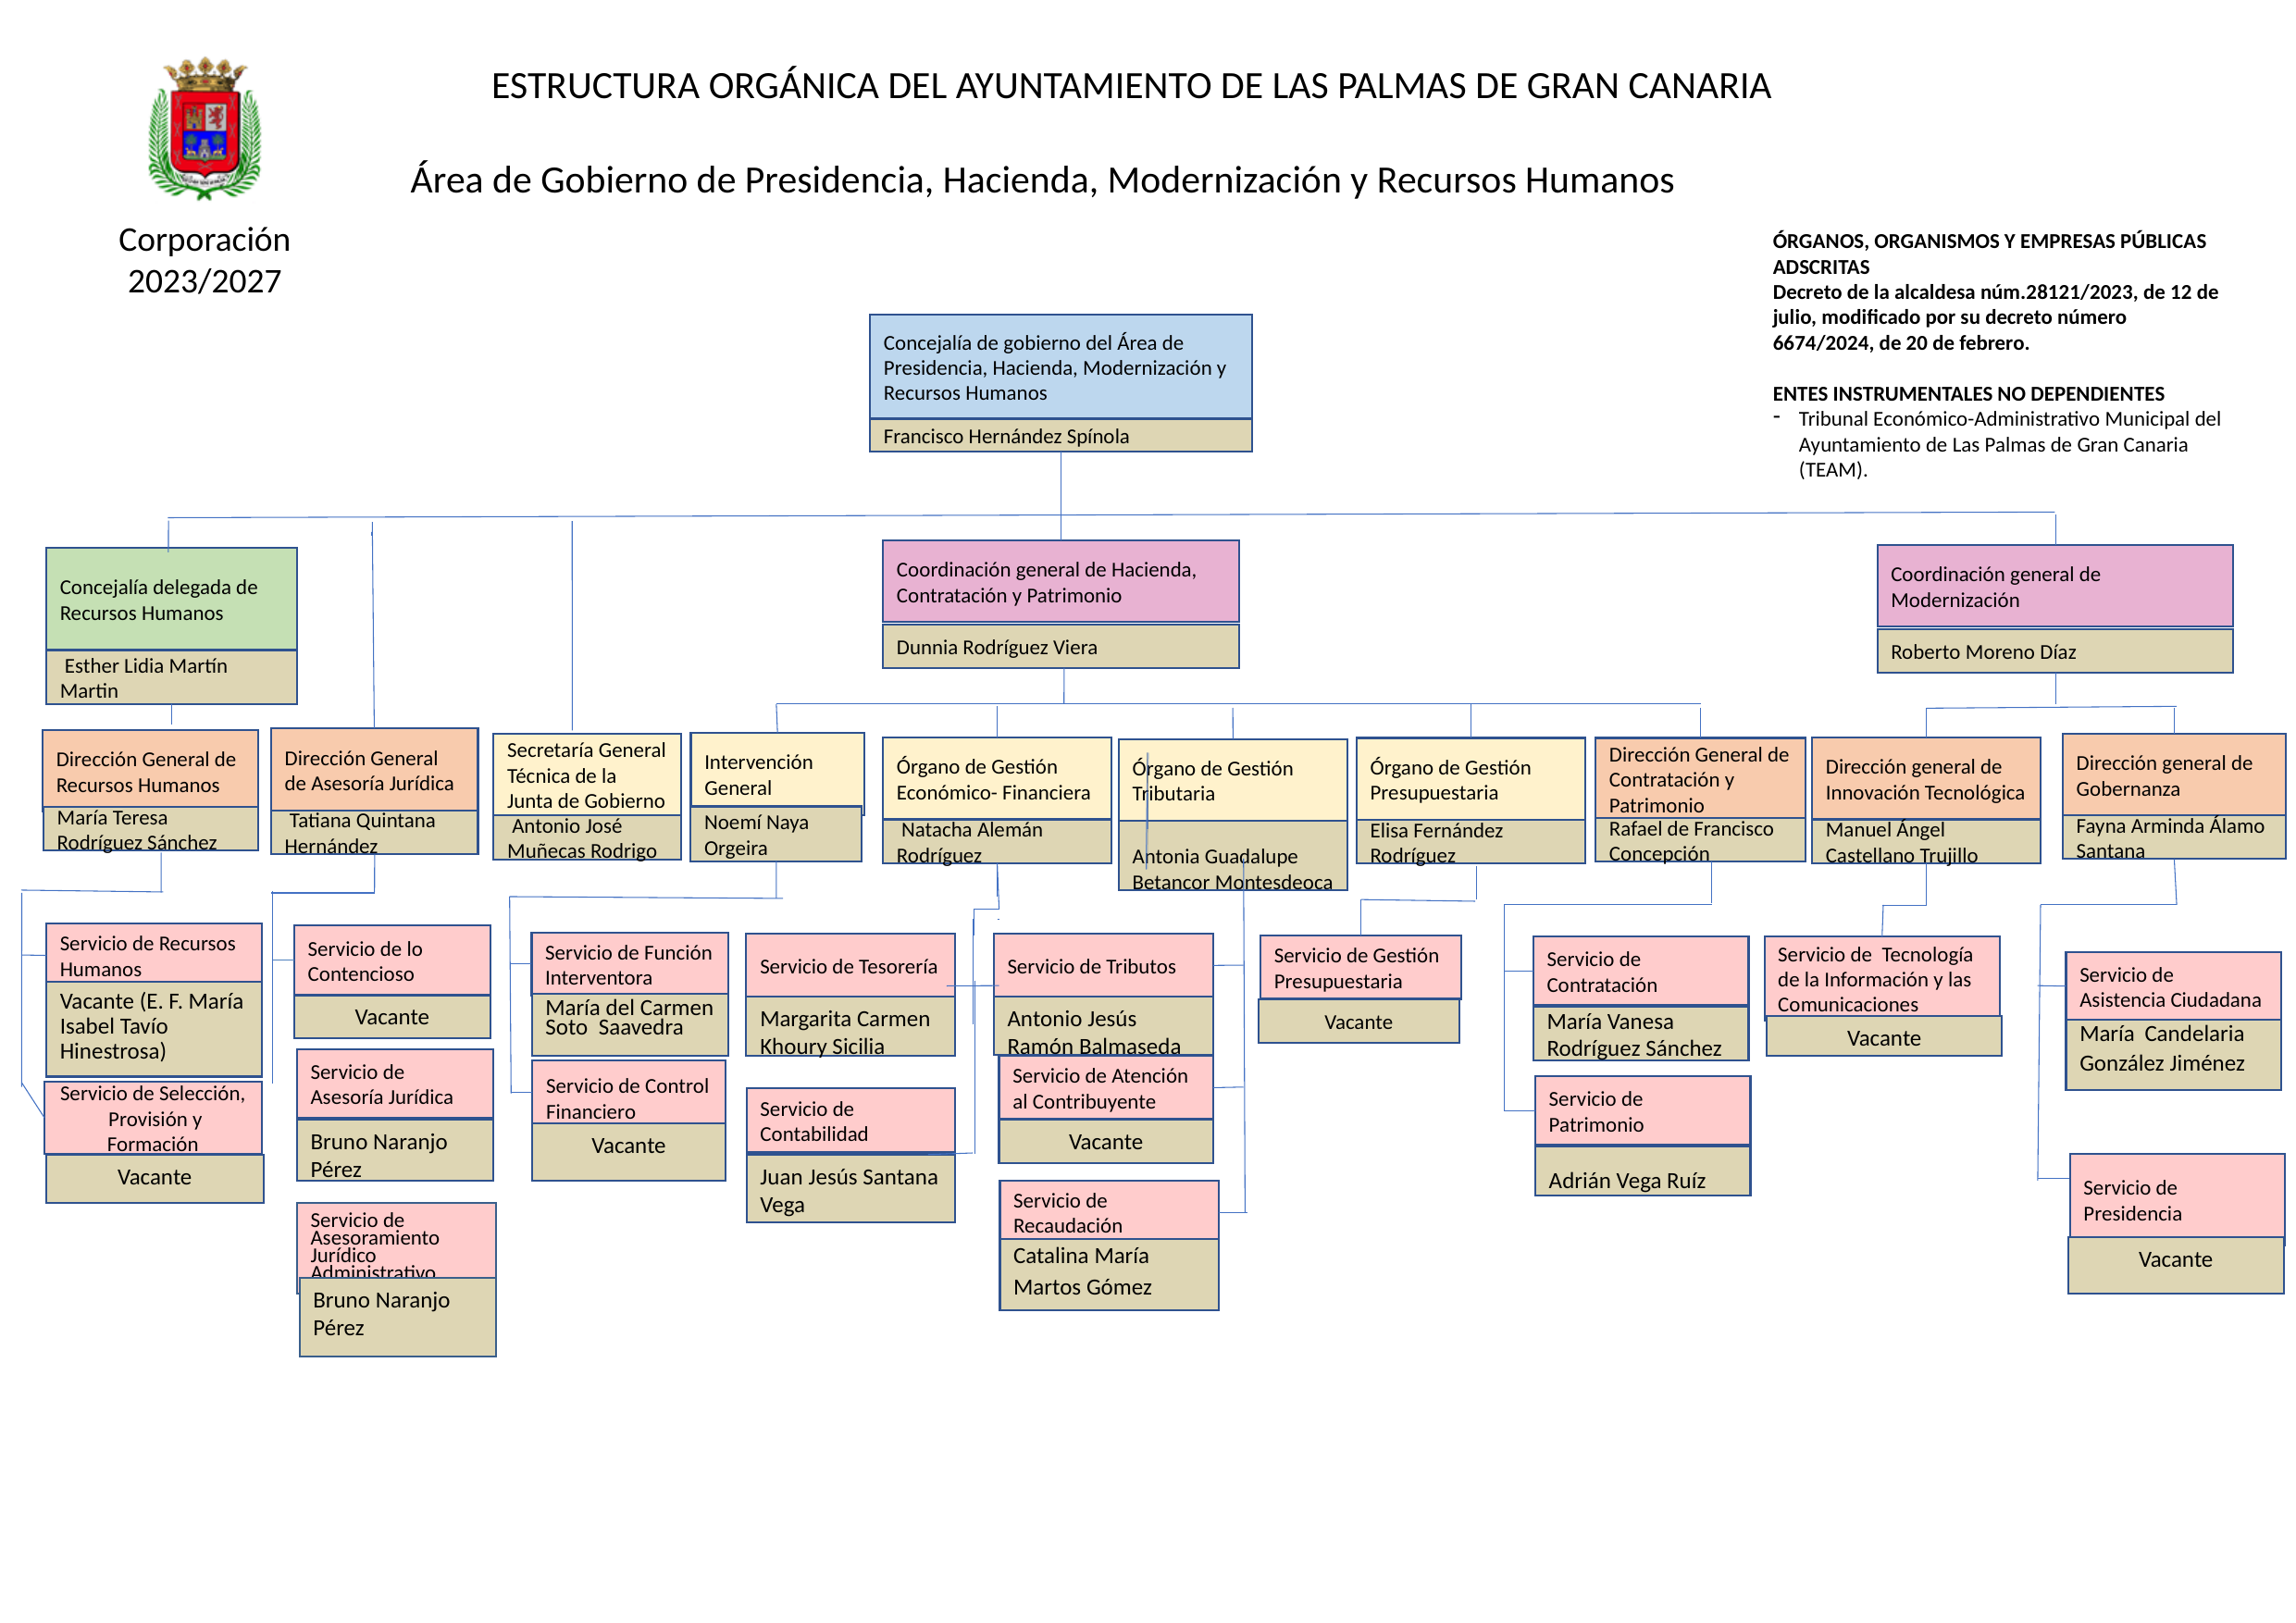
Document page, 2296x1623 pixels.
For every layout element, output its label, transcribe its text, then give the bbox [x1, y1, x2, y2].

picture [146, 53, 263, 204]
text_box Roberto Moreno Díaz [1877, 628, 2234, 674]
text_box Órgano de Gestión Tributaria [1118, 738, 1347, 821]
text_box María Teresa Rodríguez Sánchez [43, 807, 259, 851]
text_box Servicio de Recursos Humanos [45, 923, 262, 982]
text_box Dirección general de Innovación Tecnológica [1812, 737, 2041, 819]
text_box Dirección General de Recursos Humanos [43, 729, 258, 807]
text_box Servicio de Contabilidad [746, 1088, 955, 1153]
text_box María del Carmen Soto Saavedra [531, 993, 728, 1057]
text_box Servicio de lo Contencioso [293, 924, 490, 995]
text_box Juan Jesús Santana Vega [746, 1154, 955, 1222]
text_box Coordinación general de Hacienda, Contratación y Patrimonio [883, 539, 1240, 623]
text_box Bruno Naranjo Pérez [299, 1278, 497, 1357]
text_box Servicio de Patrimonio [1534, 1076, 1751, 1146]
text_box Servicio de Contratación [1533, 936, 1749, 1006]
text_box Concejalía delegada de Recursos Humanos [46, 548, 297, 650]
text_box Área de Gobierno de Presidencia, Hacienda, Modernización y Recursos Humanos [396, 147, 2215, 208]
text_box Vacante [293, 995, 490, 1038]
text_box Servicio de Atención al Contribuyente [999, 1056, 1213, 1119]
text_box Servicio de Recaudación [999, 1180, 1219, 1239]
text_box Antonia Guadalupe Betancor Montesdeoca [1118, 821, 1347, 891]
text_box Dirección General de Asesoría Jurídica [270, 728, 478, 810]
text_box Servicio de Presidencia [2069, 1153, 2286, 1245]
text_box María Candelaria González Jiménez [2066, 1020, 2282, 1090]
text_box Adrián Vega Ruíz [1534, 1146, 1751, 1196]
text_box Noemí Naya Orgeira [690, 806, 863, 862]
text_box Secretaría General Técnica de la Junta de Gobierno [493, 733, 682, 815]
text_box Vacante (E. F. María Isabel Tavío Hinestrosa) [45, 982, 262, 1077]
text_box María Vanesa Rodríguez Sánchez [1533, 1007, 1749, 1060]
text_box Vacante [1258, 998, 1460, 1043]
text_box Servicio de Asistencia Ciudadana [2066, 951, 2282, 1020]
text_box Dirección General de Contratación y Patrimonio [1595, 737, 1806, 817]
text_box Manuel Ángel Castellano Trujillo [1812, 819, 2041, 863]
text_box Tatiana Quintana Hernández [270, 810, 478, 855]
text_box Antonio Jesús Ramón Balmaseda [993, 997, 1213, 1056]
text_box ÓRGANOS, ORGANISMOS Y EMPRESAS PÚBLICAS ADSCRITAS Decreto de la alcaldesa núm.28121/2023, de 12 de julio, modificado por su decreto número 6674/2024, de 20 de febrero. ENTES INSTRUMENTALES NO DEPENDIENTES Tribunal Económico-Administrativo Municipal del Ayuntamiento de Las Palmas de Gran Canaria (TEAM). [1759, 220, 2245, 539]
text_box Intervención General [690, 733, 864, 815]
text_box Servicio de Gestión Presupuestaria [1260, 935, 1462, 999]
text_box Vacante [2068, 1237, 2284, 1294]
picture [1146, 752, 1149, 870]
text_box Servicio de Selección, Provisión y Formación [44, 1081, 262, 1155]
text_box Fayna Arminda Álamo Santana [2062, 815, 2286, 860]
text_box Servicio de Tecnología de la Información y las Comunicaciones [1764, 936, 2000, 1021]
text_box Dirección general de Gobernanza [2062, 733, 2286, 815]
text_box Esther Lidia Martín Martin [46, 650, 297, 704]
text_box Elisa Fernández Rodríguez [1356, 820, 1585, 864]
text_box Dunnia Rodríguez Viera [883, 625, 1240, 669]
text_box Margarita Carmen Khoury Sicilia [746, 997, 955, 1057]
text_box Vacante [999, 1119, 1213, 1163]
text_box Servicio de Tributos [993, 934, 1213, 997]
text_box Bruno Naranjo Pérez [296, 1119, 494, 1181]
text_box Vacante [46, 1154, 264, 1204]
text_box Servicio de Tesorería [746, 933, 955, 997]
text_box Servicio de Asesoramiento Jurídico Administrativo [296, 1203, 497, 1295]
text_box Rafael de Francisco Concepción [1595, 817, 1806, 862]
text_box Francisco Hernández Spínola [870, 418, 1253, 452]
text_box Natacha Alemán Rodríguez [883, 819, 1111, 863]
text_box Antonio José Muñecas Rodrigo [493, 815, 682, 860]
text_box Concejalía de gobierno del Área de Presidencia, Hacienda, Modernización y Recursos Humanos [870, 315, 1253, 418]
text_box Vacante [1767, 1016, 2003, 1057]
text_box Catalina María Martos Gómez [999, 1239, 1219, 1311]
text_box Servicio de Asesoría Jurídica [296, 1049, 494, 1119]
text_box Servicio de Función Interventora [531, 932, 728, 993]
text_box ESTRUCTURA ORGÁNICA DEL AYUNTAMIENTO DE LAS PALMAS DE GRAN CANARIA [478, 53, 1787, 114]
text_box Servicio de Control Financiero [532, 1059, 726, 1122]
text_box Corporación 2023/2027 [82, 209, 328, 307]
text_box Vacante [532, 1122, 726, 1181]
text_box Órgano de Gestión Presupuestaria [1356, 737, 1585, 820]
text_box Coordinación general de Modernización [1877, 544, 2234, 627]
text_box Órgano de Gestión Económico- Financiera [883, 737, 1111, 819]
